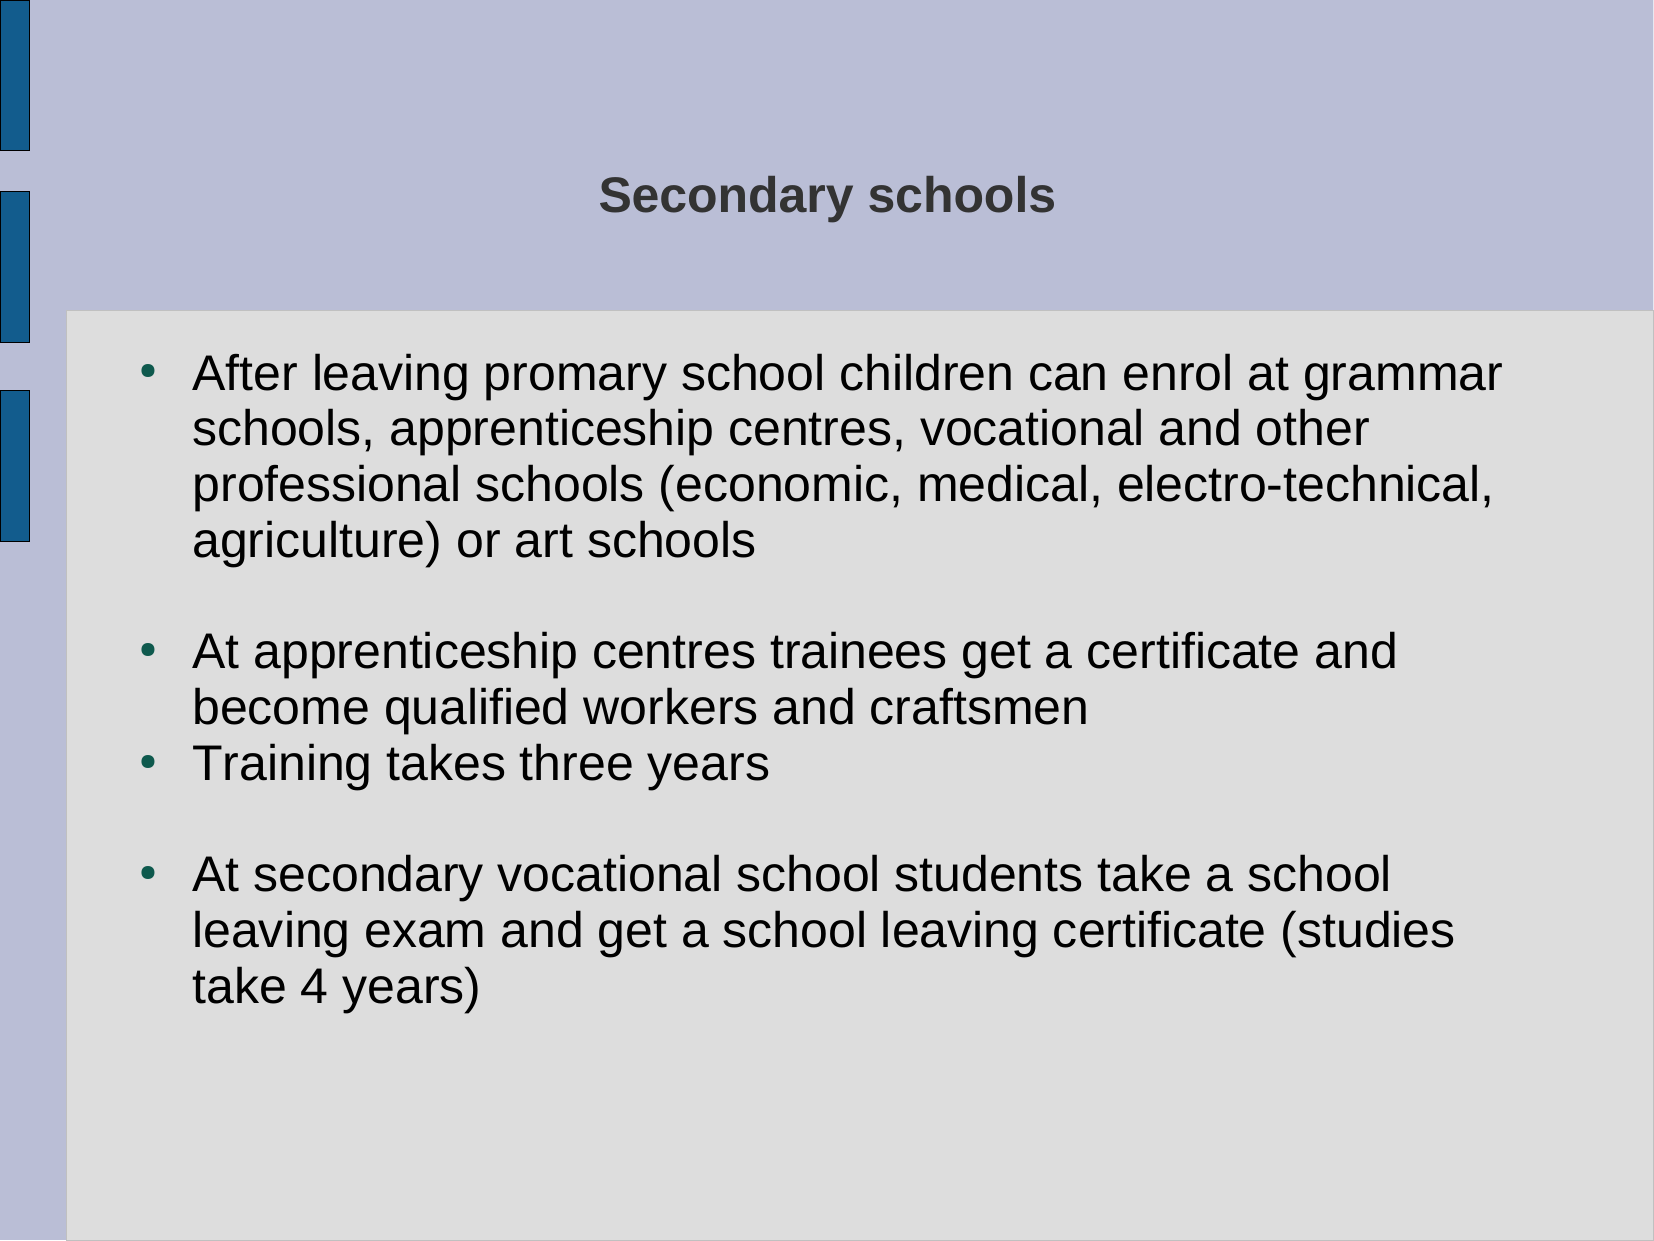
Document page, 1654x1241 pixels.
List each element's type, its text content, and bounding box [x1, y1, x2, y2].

title Secondary schools [121, 98, 1534, 291]
list After leaving promary school children can enrol at grammar schools, apprenticeship centres, vocational and other professional schools (economic, medical, electro-technical, agriculture) or art schools At apprenticeship centres trainees get a certificate and become qualified workers and craftsmen Training takes three years At secondary vocational school students take a school leaving exam and get a school leaving certificate (studies take 4 years) [121, 344, 1534, 1112]
